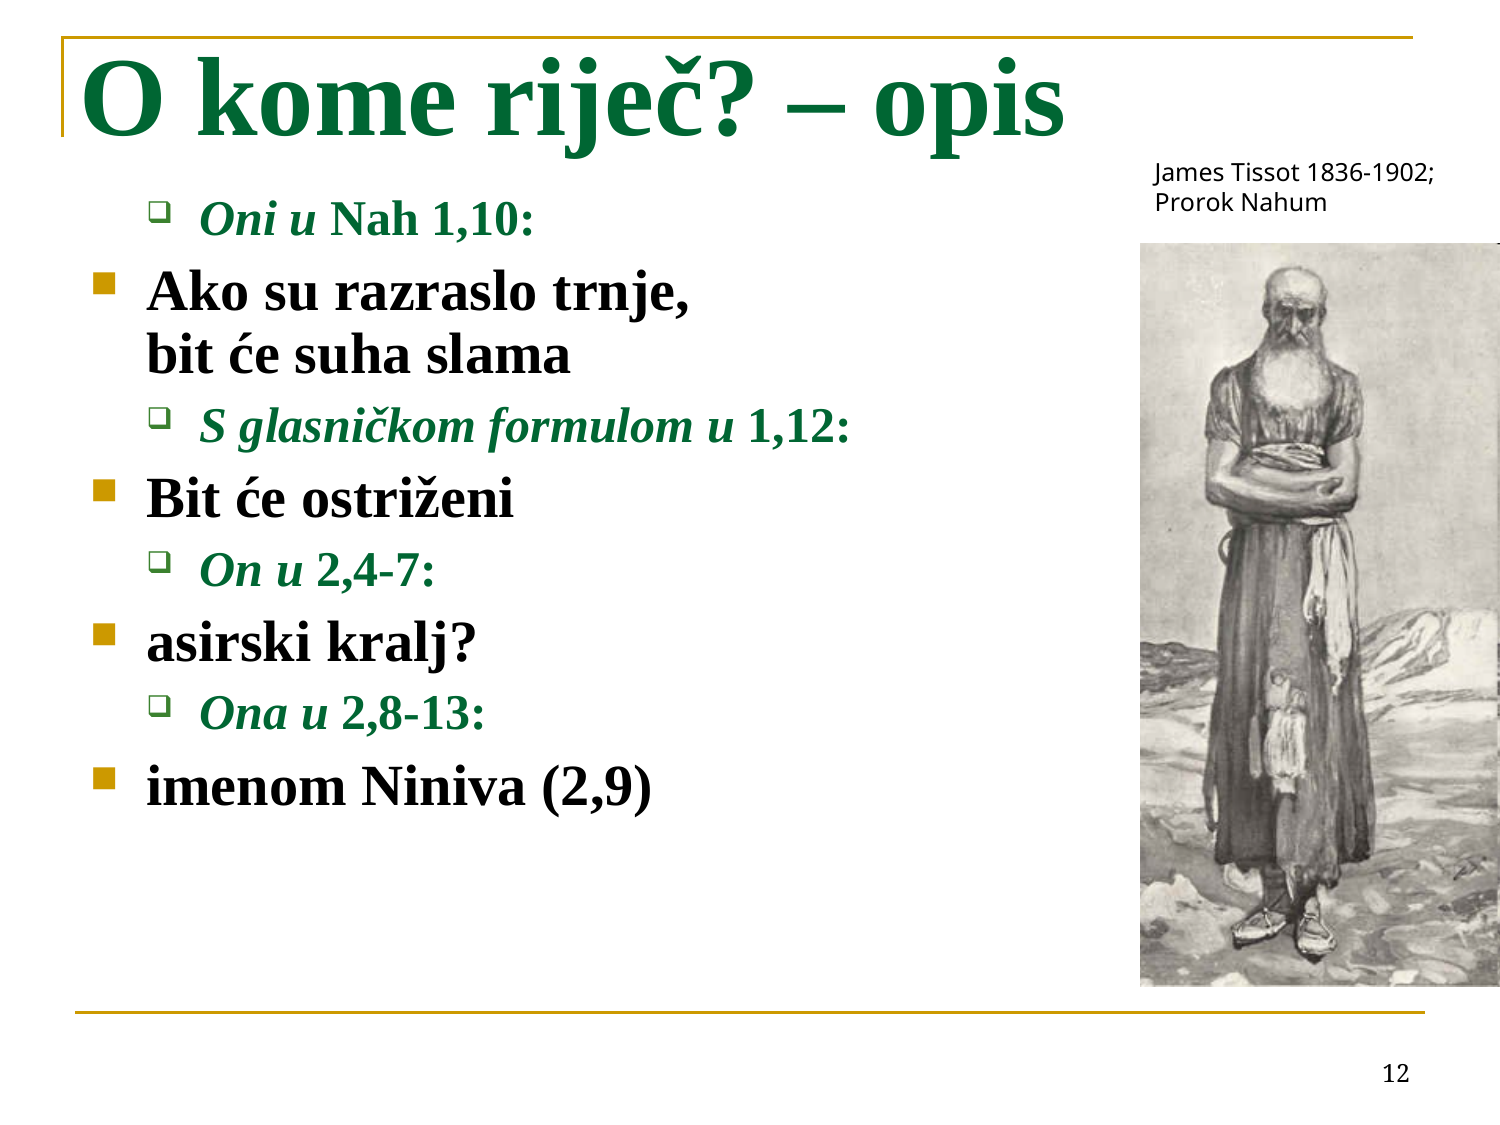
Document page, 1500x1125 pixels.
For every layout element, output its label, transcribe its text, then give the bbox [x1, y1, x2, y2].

text_box James Tissot 1836-1902; Prorok Nahum [1139, 148, 1500, 225]
picture [1140, 243, 1500, 987]
text_box <number> [1074, 1024, 1426, 1100]
list Oni u Nah 1,10: Ako su razraslo trnje, bit će suha slama S glasničkom formulom u 1,12: Bit će ostriženi On u 2,4-7: asirski kralj? Ona u 2,8-13: imenom Niniva (2,9) [74, 184, 1140, 1006]
title O kome riječ? – opis [64, 31, 1415, 218]
